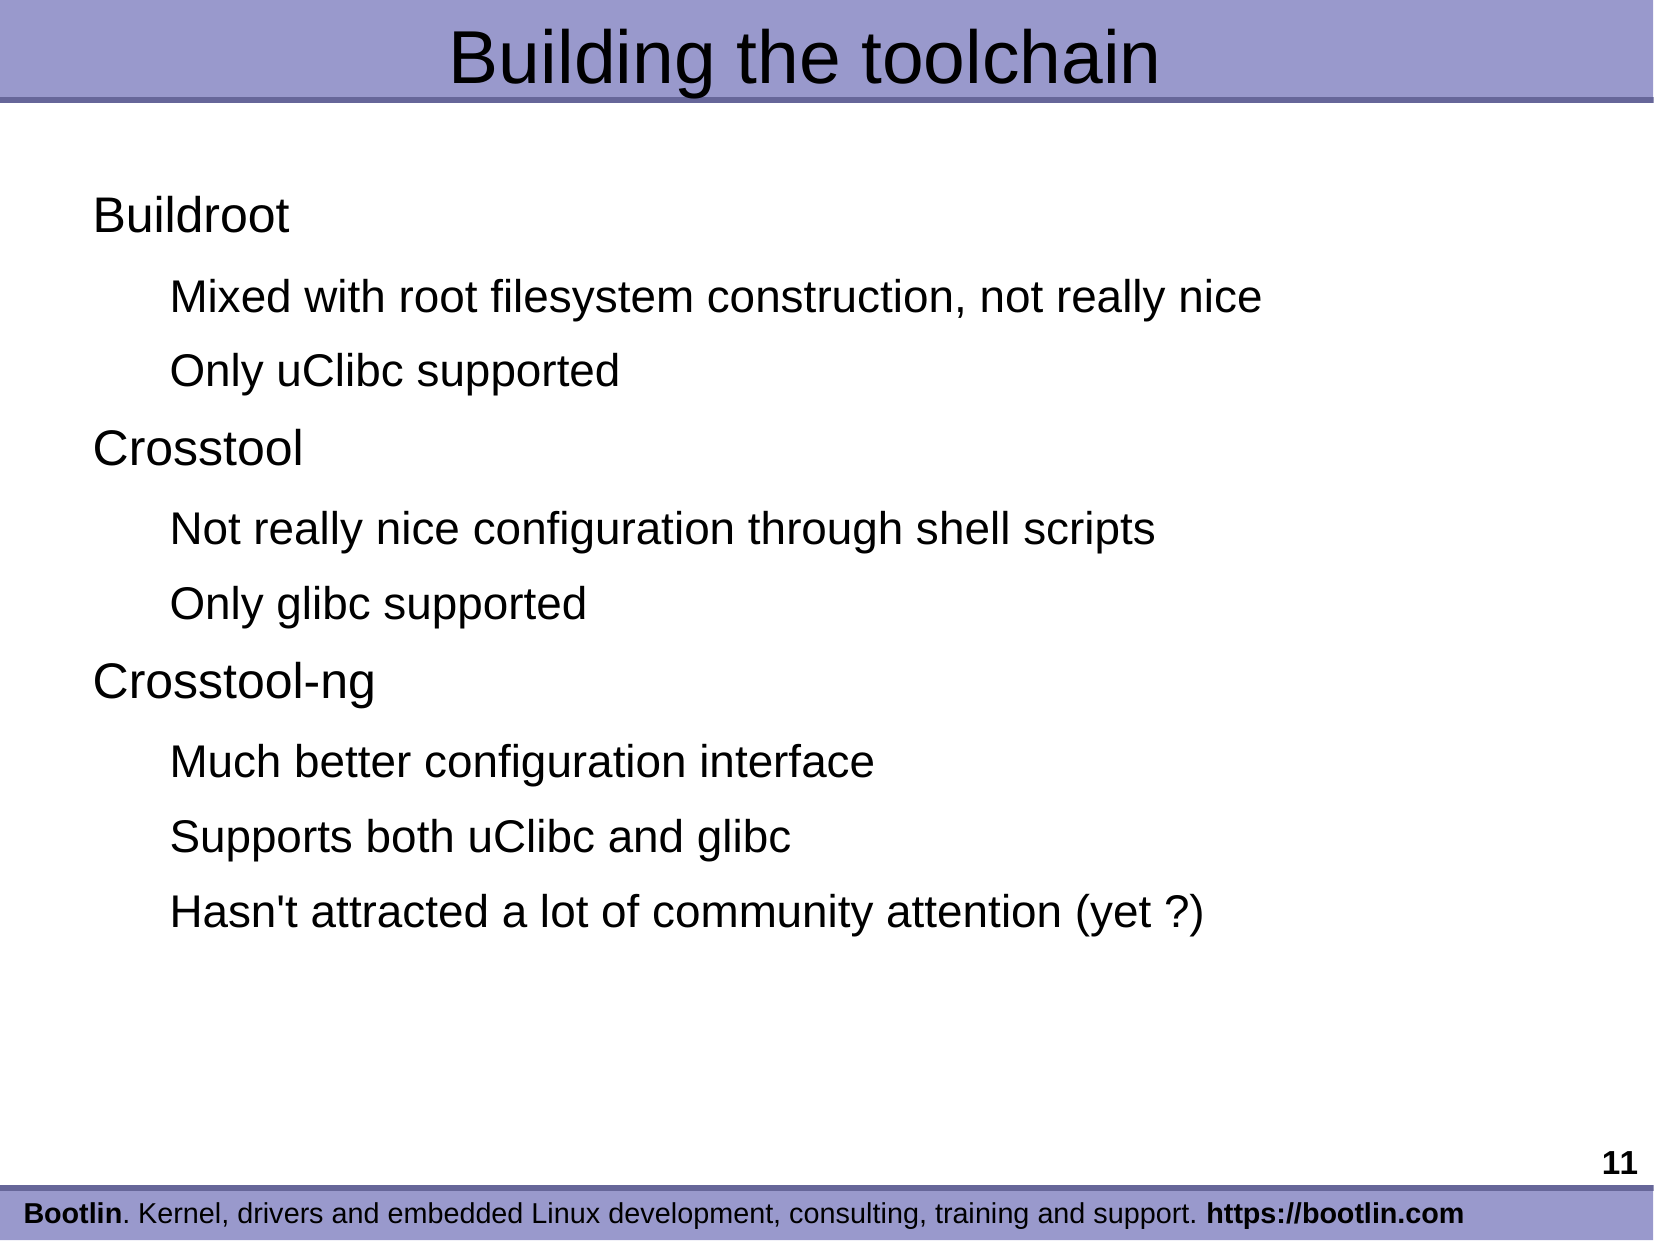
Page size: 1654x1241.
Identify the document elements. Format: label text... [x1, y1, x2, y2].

title Building the toolchain [60, 10, 1551, 104]
list Buildroot Mixed with root filesystem construction, not really nice Only uClibc supported Crosstool Not really nice configuration through shell scripts Only glibc supported Crosstool-ng Much better configuration interface Supports both uClibc and glibc Hasn't attracted a lot of community attention (yet ?) [75, 187, 1613, 1038]
